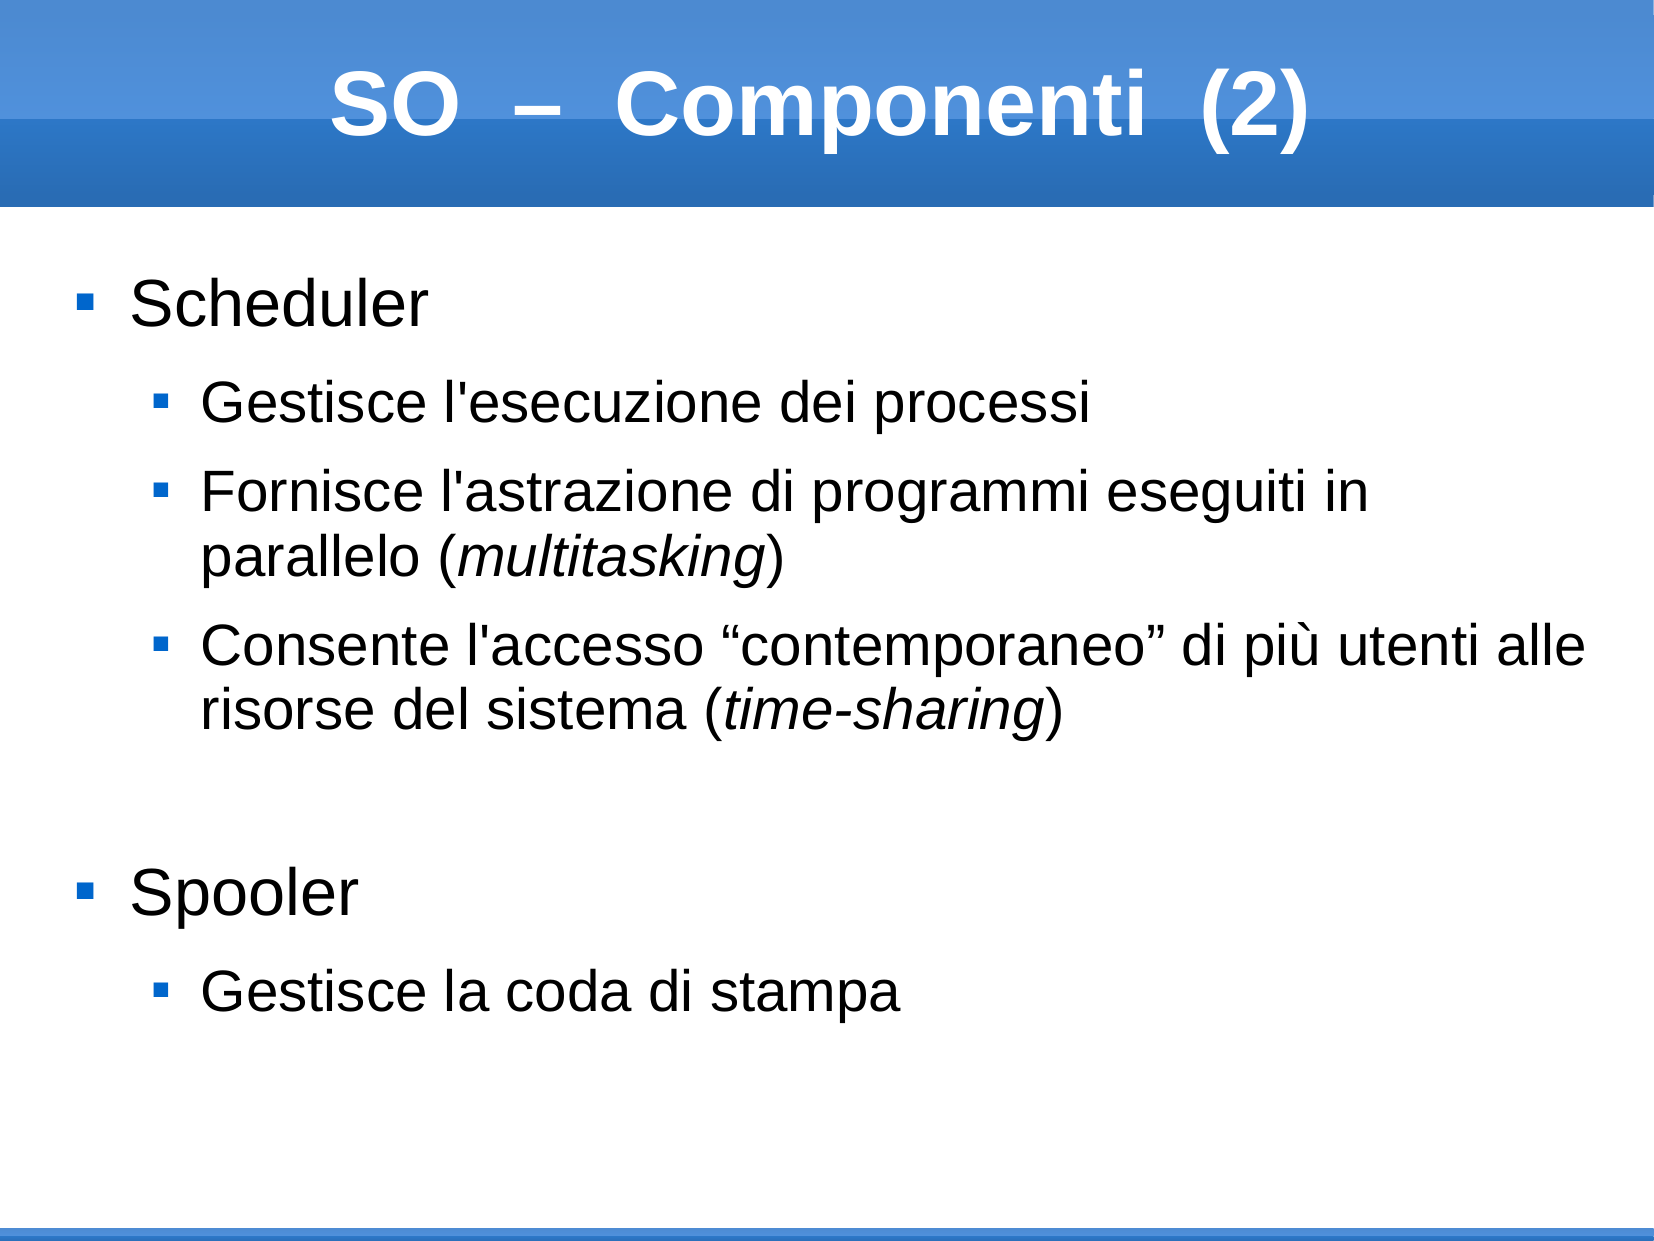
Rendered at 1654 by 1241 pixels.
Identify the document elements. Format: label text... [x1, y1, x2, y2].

title SO – Componenti (2) [76, 0, 1565, 208]
list Scheduler Gestisce l'esecuzione dei processi Fornisce l'astrazione di programmi eseguiti in parallelo (multitasking) Consente l'accesso “contemporaneo” di più utenti alle risorse del sistema (time-sharing) Spooler Gestisce la coda di stampa [59, 265, 1595, 1196]
